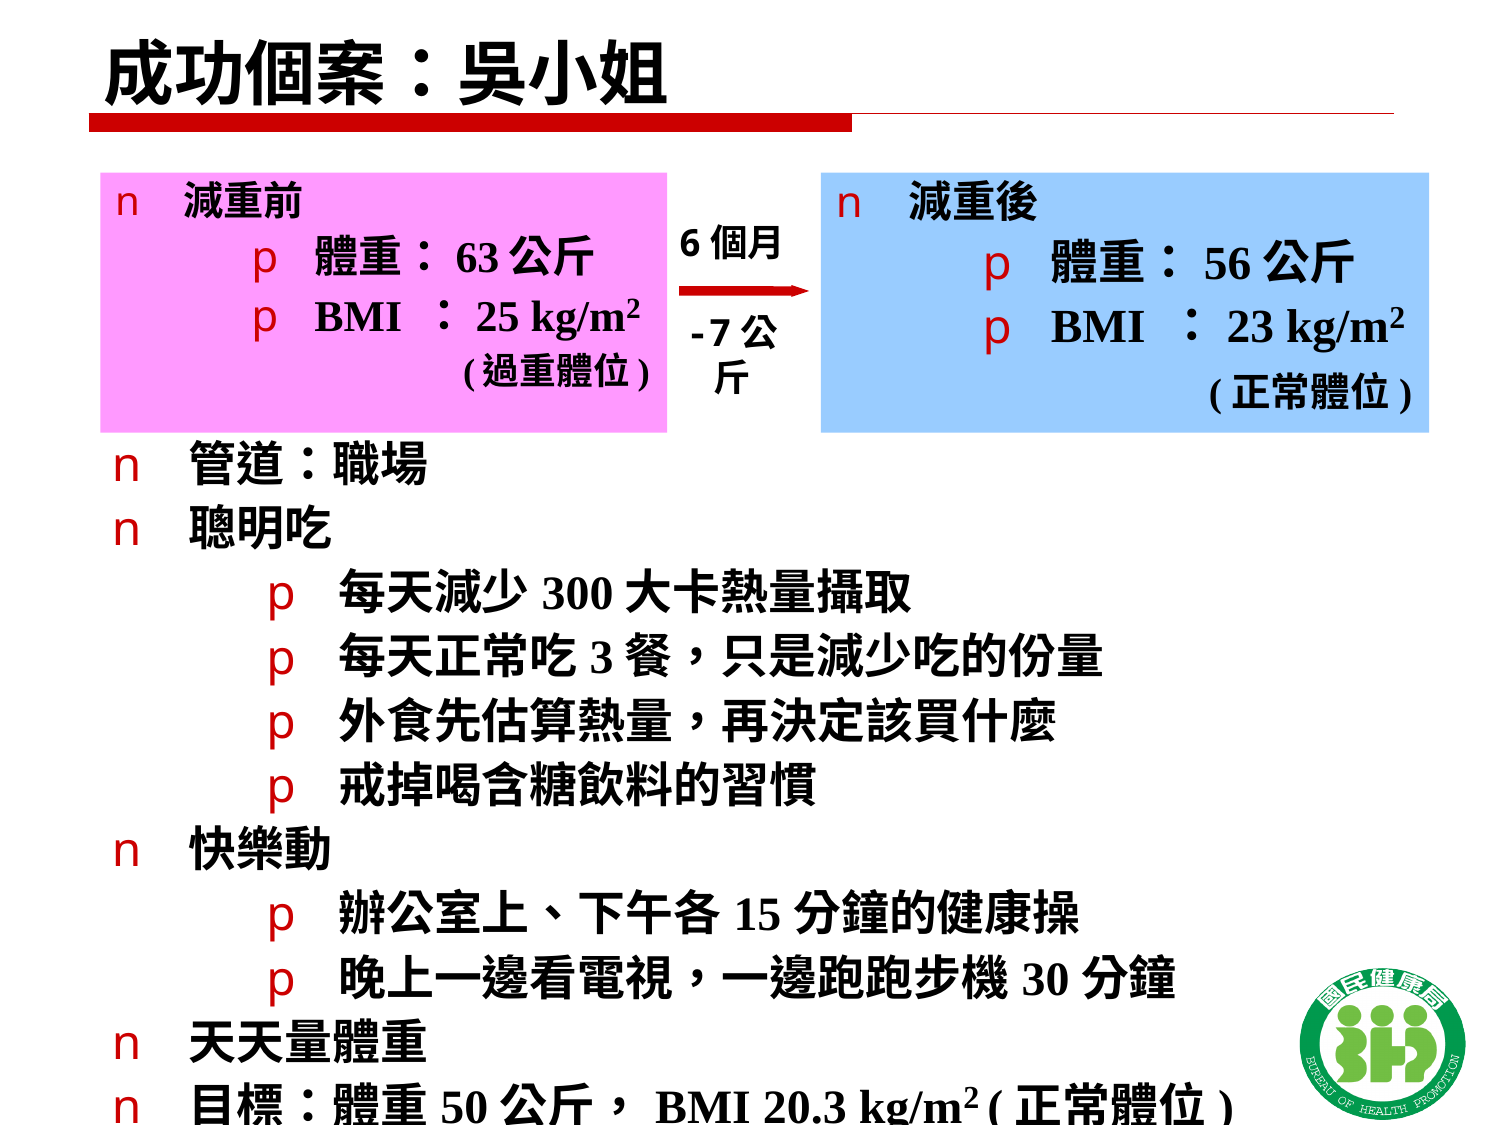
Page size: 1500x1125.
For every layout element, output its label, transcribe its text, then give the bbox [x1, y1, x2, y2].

list 減重前 體重：63公斤 BMI ：25 kg/m2 (過重體位) [100, 172, 668, 433]
list 減重後 體重：56公斤 BMI ：23 kg/m2 (正常體位) [820, 172, 1430, 433]
text_box 6個月 -7公斤 [655, 211, 809, 407]
text_box 管道：職場 聰明吃 每天減少300大卡熱量攝取 每天正常吃3餐，只是減少吃的份量 外食先估算熱量，再決定該買什麼 戒掉喝含糖飲料的習慣 快樂動 辦公室上、下午各15分鐘的健康操 晚上一邊看電視，一邊跑跑步機30分鐘 天天量體重 目標：體重50公斤，BMI 20.3 kg/m2 (正常體位) [97, 433, 1447, 1082]
title 成功個案：吳小姐 [88, 19, 1402, 121]
